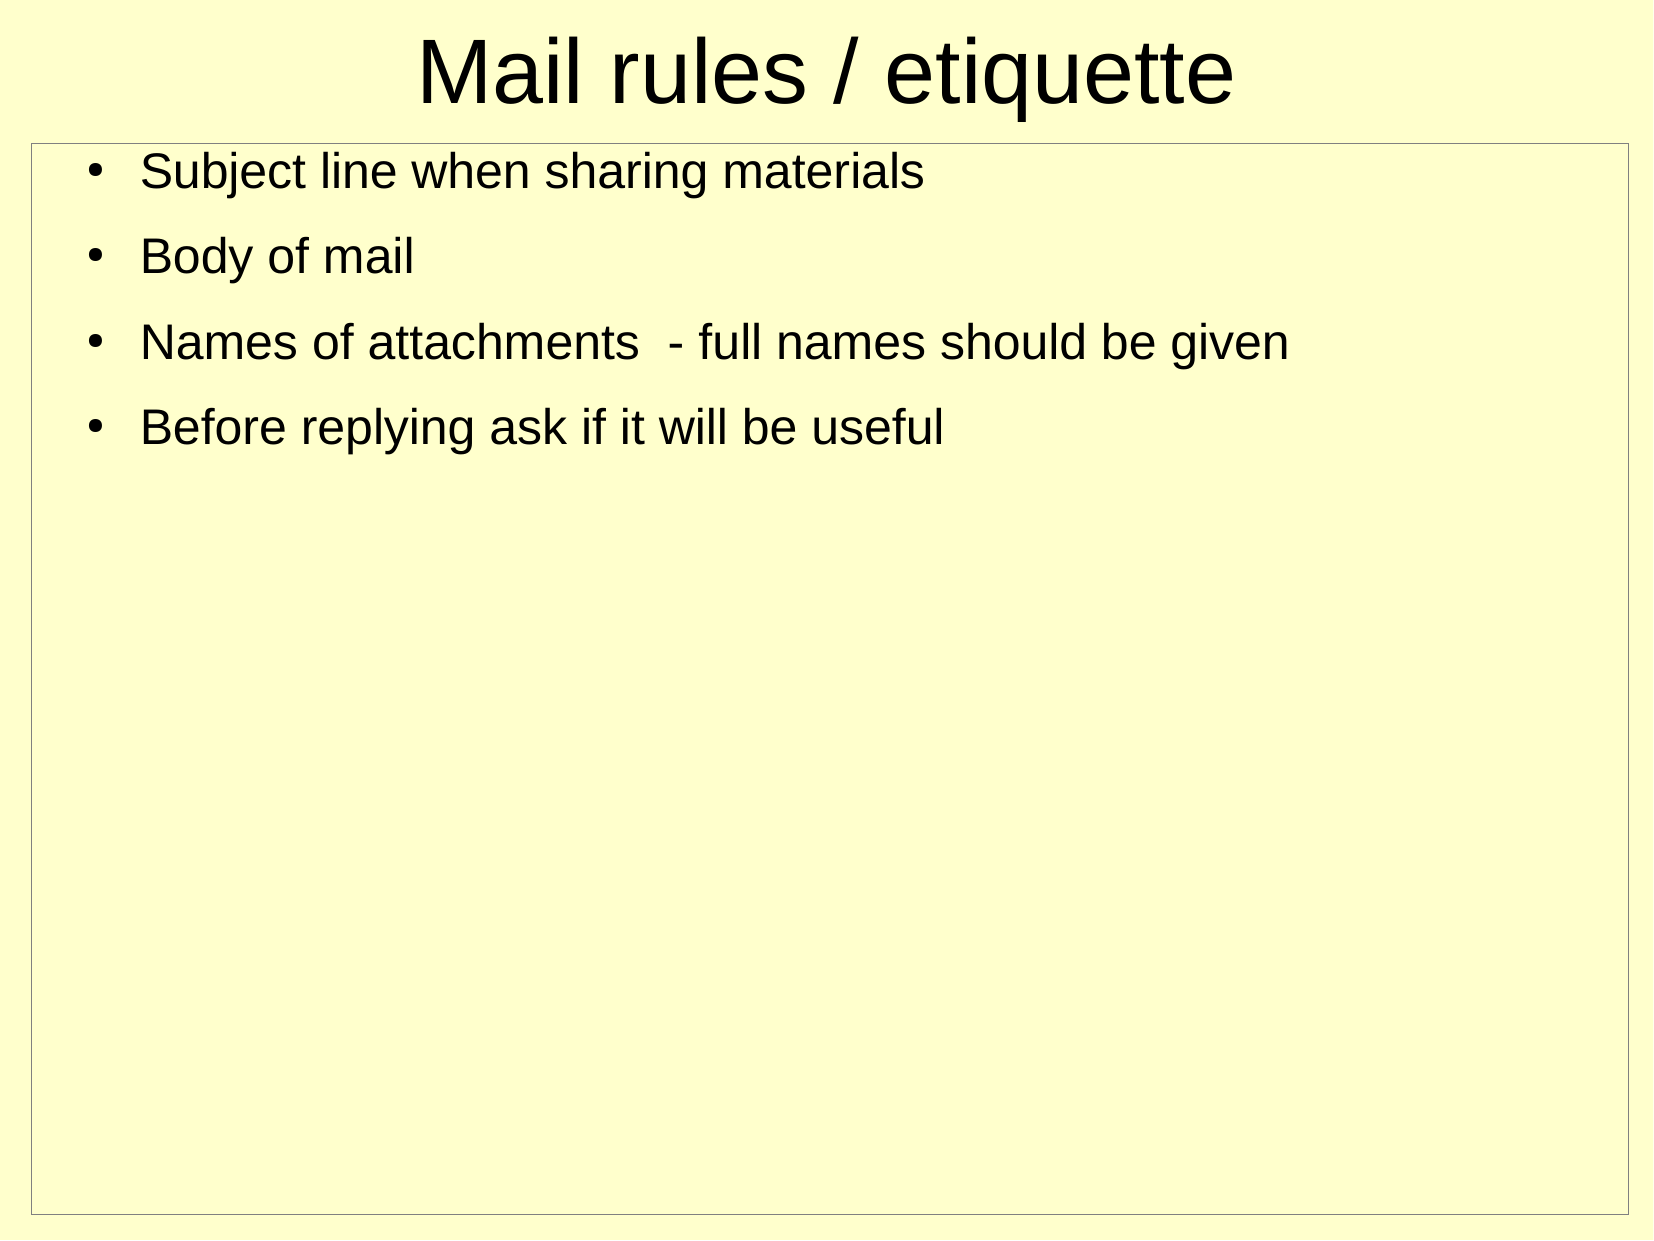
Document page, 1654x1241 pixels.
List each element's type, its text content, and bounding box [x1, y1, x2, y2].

list Subject line when sharing materials Body of mail Names of attachments - full names should be given Before replying ask if it will be useful [31, 143, 1629, 1215]
title Mail rules / etiquette [82, 19, 1571, 125]
